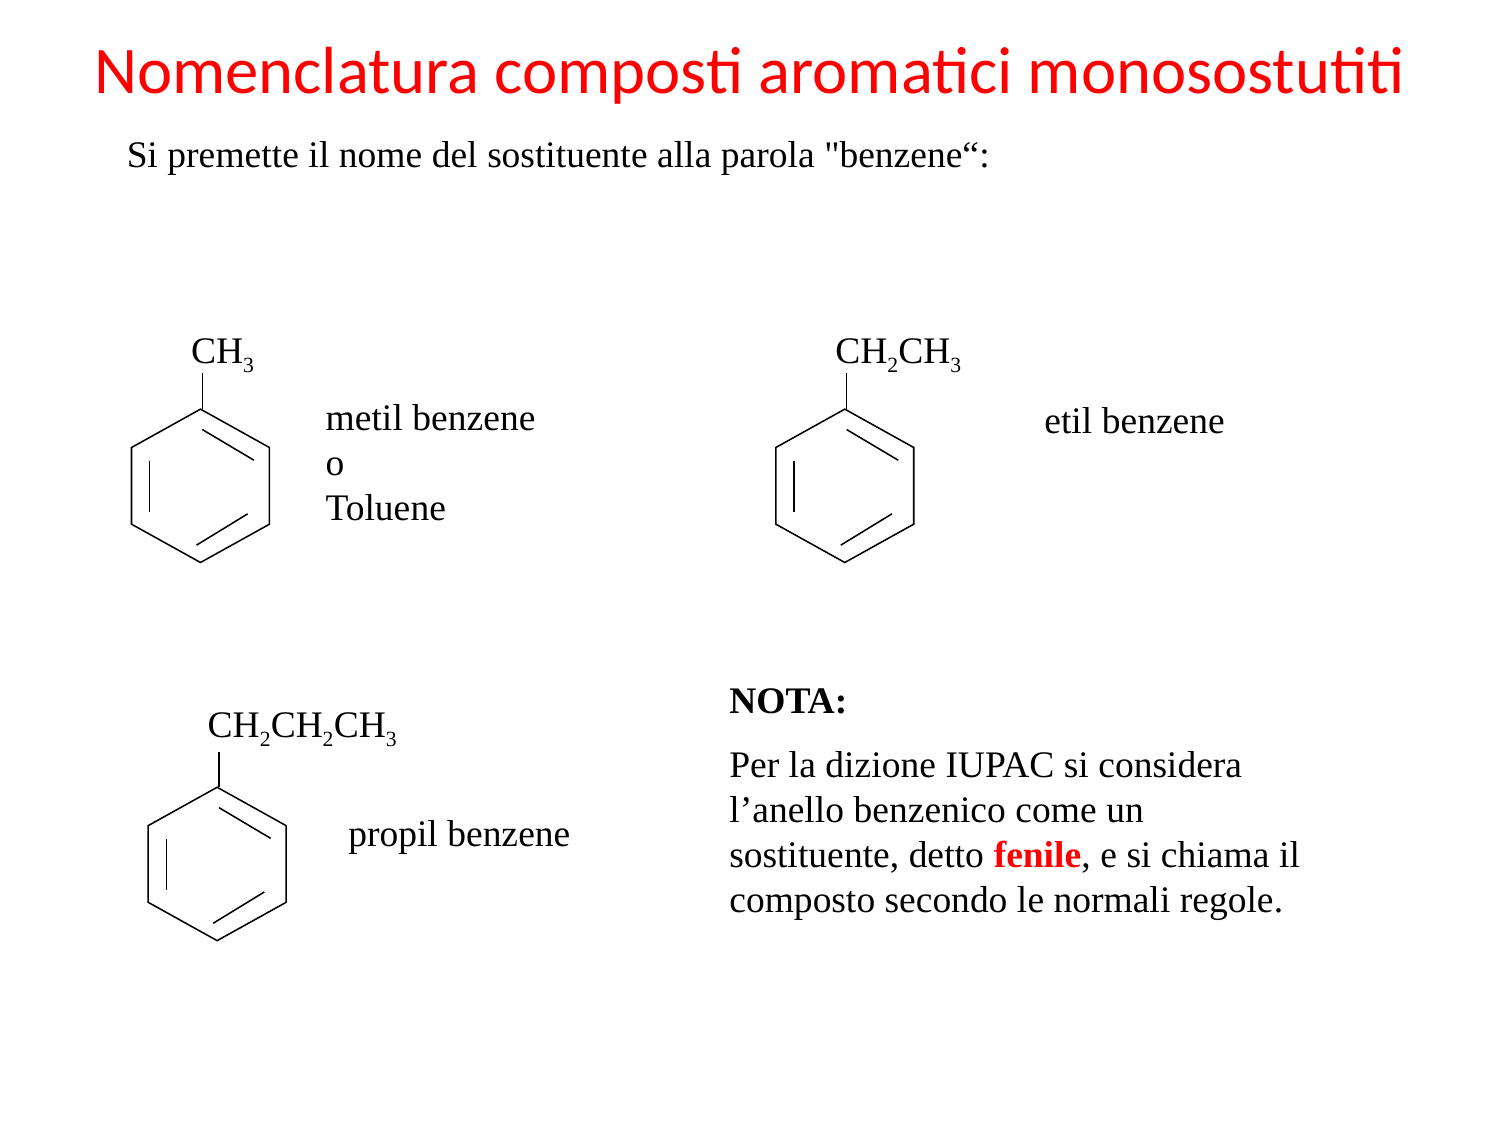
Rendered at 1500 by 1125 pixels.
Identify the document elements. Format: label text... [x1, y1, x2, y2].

text_box propil benzene [333, 802, 665, 862]
title Nomenclatura composti aromatici monosostutiti [75, 0, 1425, 161]
text_box CH2CH3 [820, 318, 1020, 385]
text_box metil benzene o Toluene [310, 385, 642, 536]
text_box Si premette il nome del sostituente alla parola "benzene“: [112, 122, 1046, 183]
text_box CH3 [176, 318, 321, 385]
text_box etil benzene [1029, 388, 1361, 449]
text_box NOTA: Per la dizione IUPAC si considera l’anello benzenico come un sostituente, detto fenile, e si chiama il composto secondo le normali regole. [714, 668, 1317, 928]
text_box CH2CH2CH3 [192, 692, 479, 759]
